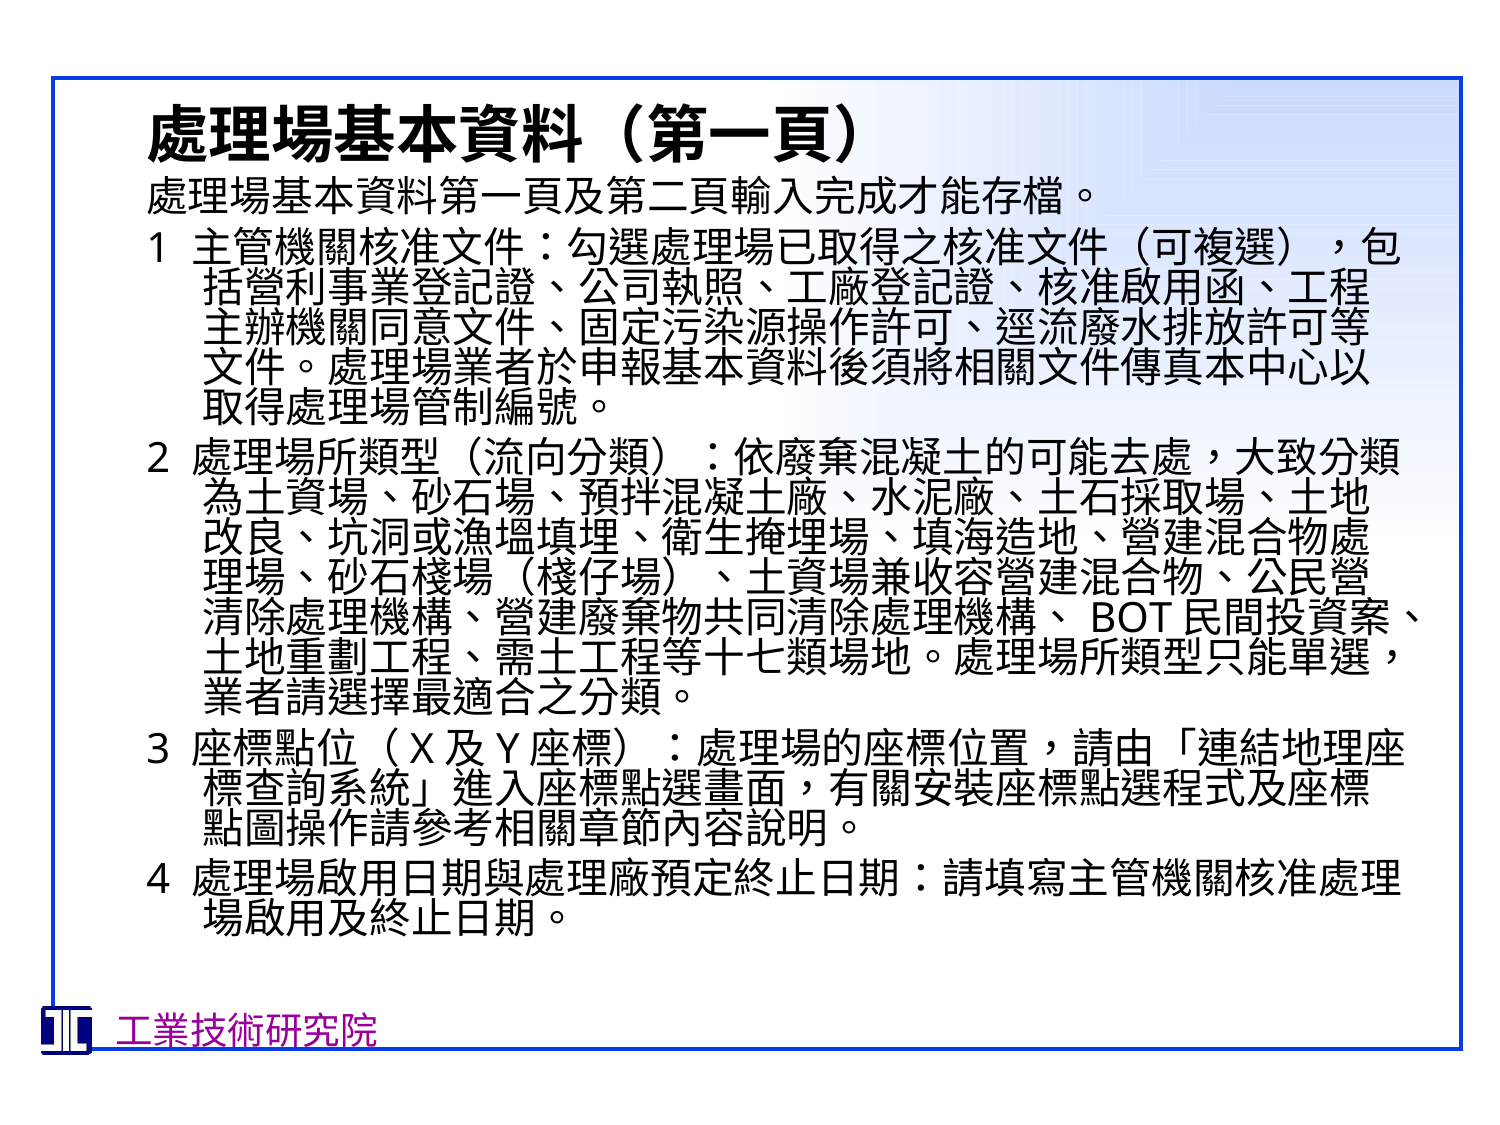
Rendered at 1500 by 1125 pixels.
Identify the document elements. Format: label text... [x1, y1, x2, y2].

list 處理場基本資料（第一頁） 處理場基本資料第一頁及第二頁輸入完成才能存檔。 1 主管機關核准文件：勾選處理場已取得之核准文件（可複選），包括營利事業登記證、公司執照、工廠登記證、核准啟用函、工程主辦機關同意文件、固定污染源操作許可、逕流廢水排放許可等文件。處理場業者於申報基本資料後須將相關文件傳真本中心以取得處理場管制編號。 2 處理場所類型（流向分類）：依廢棄混凝土的可能去處，大致分類為土資場、砂石場、預拌混凝土廠、水泥廠、土石採取場、土地改良、坑洞或漁塭填埋、衛生掩埋場、填海造地、營建混合物處理場、砂石棧場（棧仔場）、土資場兼收容營建混合物、公民營清除處理機構、營建廢棄物共同清除處理機構、BOT民間投資案、土地重劃工程、需土工程等十七類場地。處理場所類型只能單選，業者請選擇最適合之分類。 3 座標點位（X及Y座標）：處理場的座標位置，請由「連結地理座標查詢系統」進入座標點選畫面，有關安裝座標點選程式及座標點圖操作請參考相關章節內容說明。 4 處理場啟用日期與處理廠預定終止日期：請填寫主管機關核准處理場啟用及終止日期。 [75, 101, 1426, 1005]
